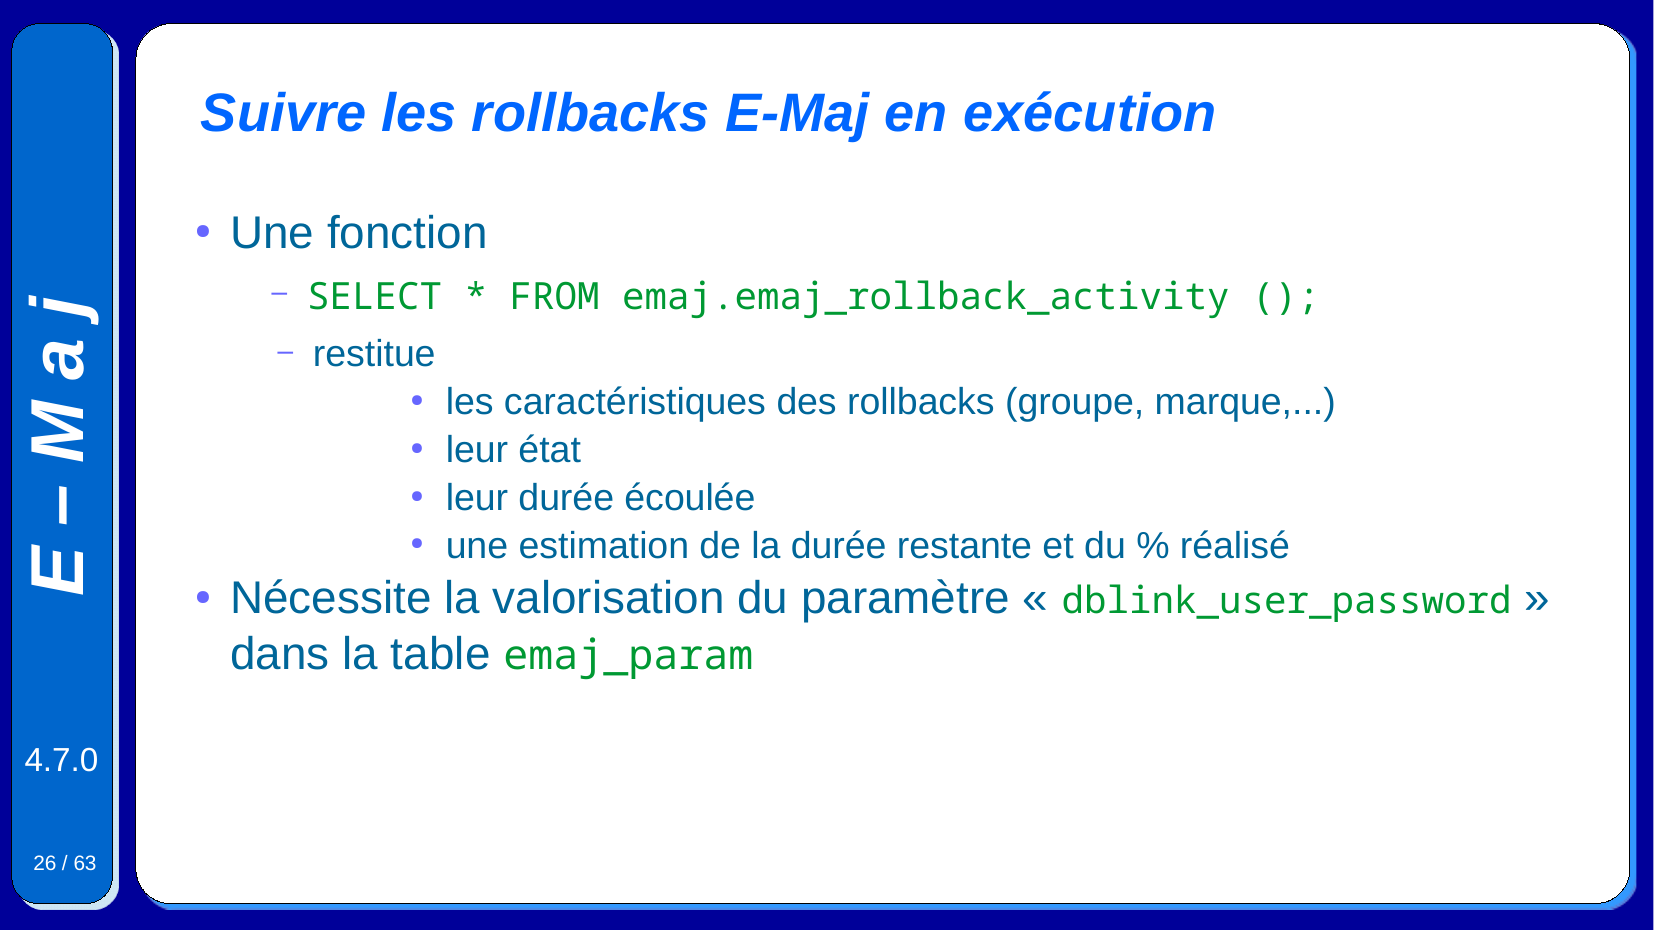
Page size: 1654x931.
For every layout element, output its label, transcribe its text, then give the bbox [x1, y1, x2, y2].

list Une fonction SELECT * FROM emaj.emaj_rollback_activity (); restitue les caractéristiques des rollbacks (groupe, marque,...) leur état leur durée écoulée une estimation de la durée restante et du % réalisé Nécessite la valorisation du paramètre « dblink_user_password » dans la table emaj_param [177, 206, 1587, 827]
title Suivre les rollbacks E-Maj en exécution [200, 34, 1575, 191]
